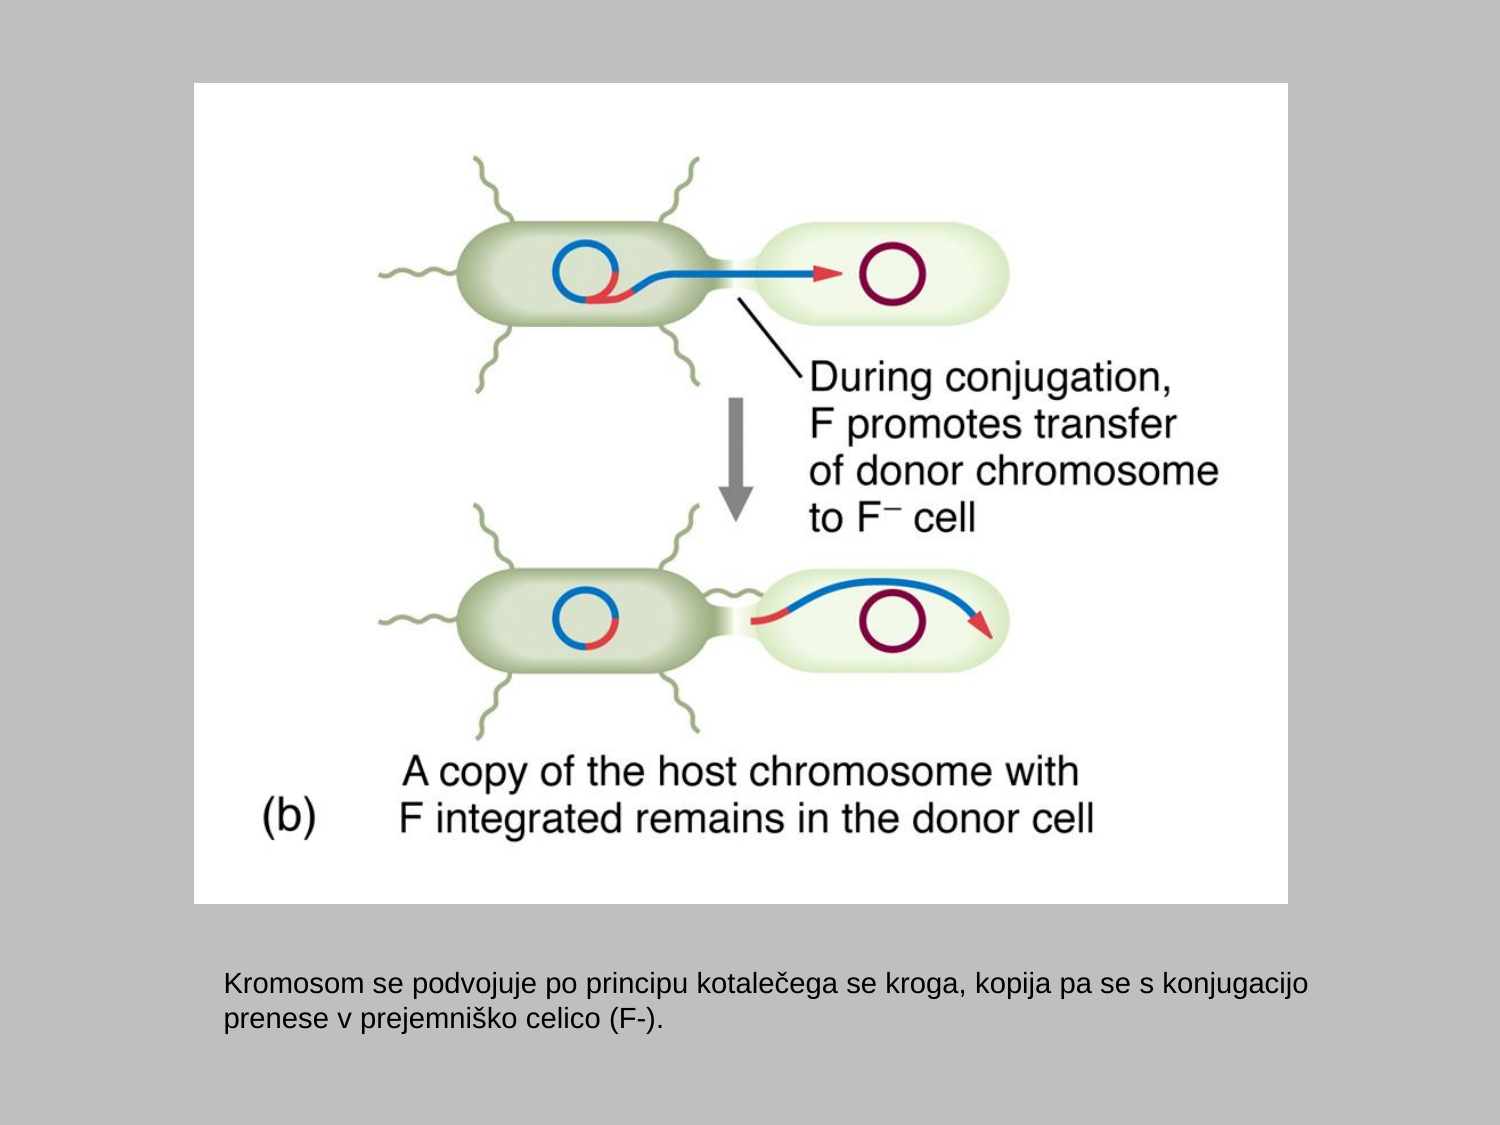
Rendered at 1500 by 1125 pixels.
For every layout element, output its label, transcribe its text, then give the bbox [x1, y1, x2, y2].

picture [194, 83, 1288, 904]
text_box Kromosom se podvojuje po principu kotalečega se kroga, kopija pa se s konjugacijo prenese v prejemniško celico (F-). [208, 956, 1326, 1042]
